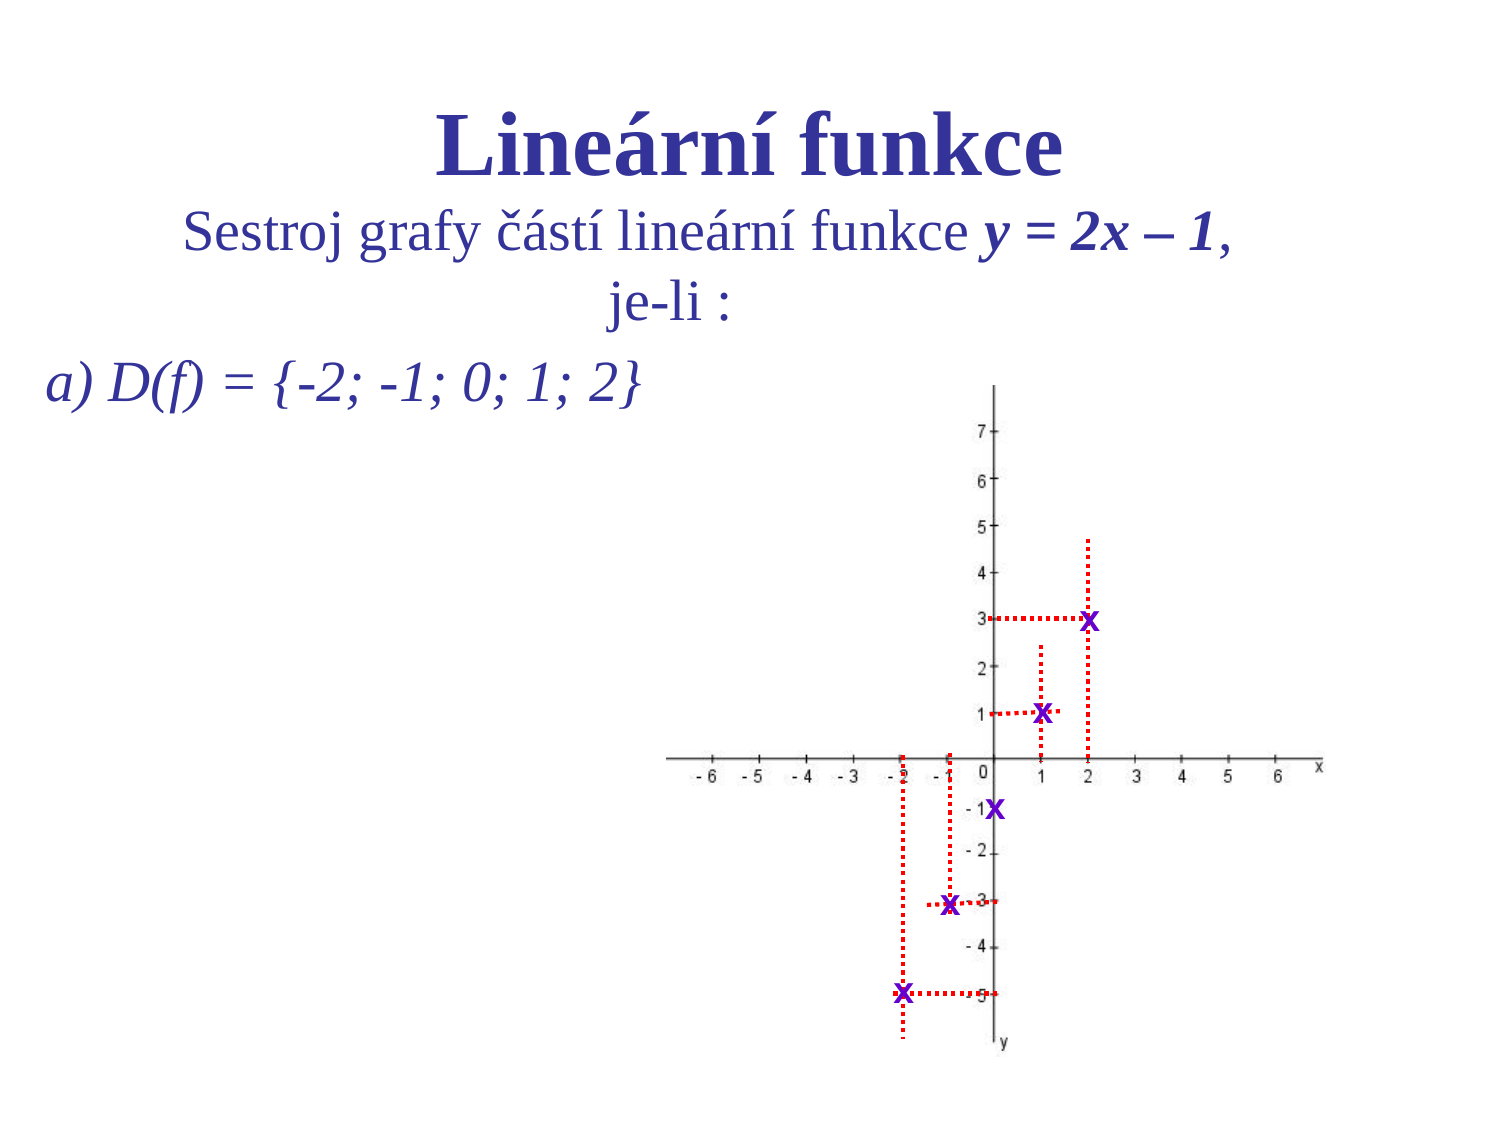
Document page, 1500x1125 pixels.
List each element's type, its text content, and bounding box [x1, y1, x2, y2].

text_box x [1017, 678, 1077, 740]
text_box x [1064, 586, 1124, 647]
text_box Lineární funkce [75, 45, 1426, 233]
picture [666, 385, 1329, 1057]
text_box Sestroj grafy částí lineární funkce y = 2x – 1, je-li : [61, 219, 1281, 305]
text_box x [878, 957, 938, 1019]
text_box a) D(f) = {-2; -1; 0; 1; 2} [30, 335, 671, 421]
text_box x [970, 773, 1030, 835]
text_box x [925, 870, 985, 932]
